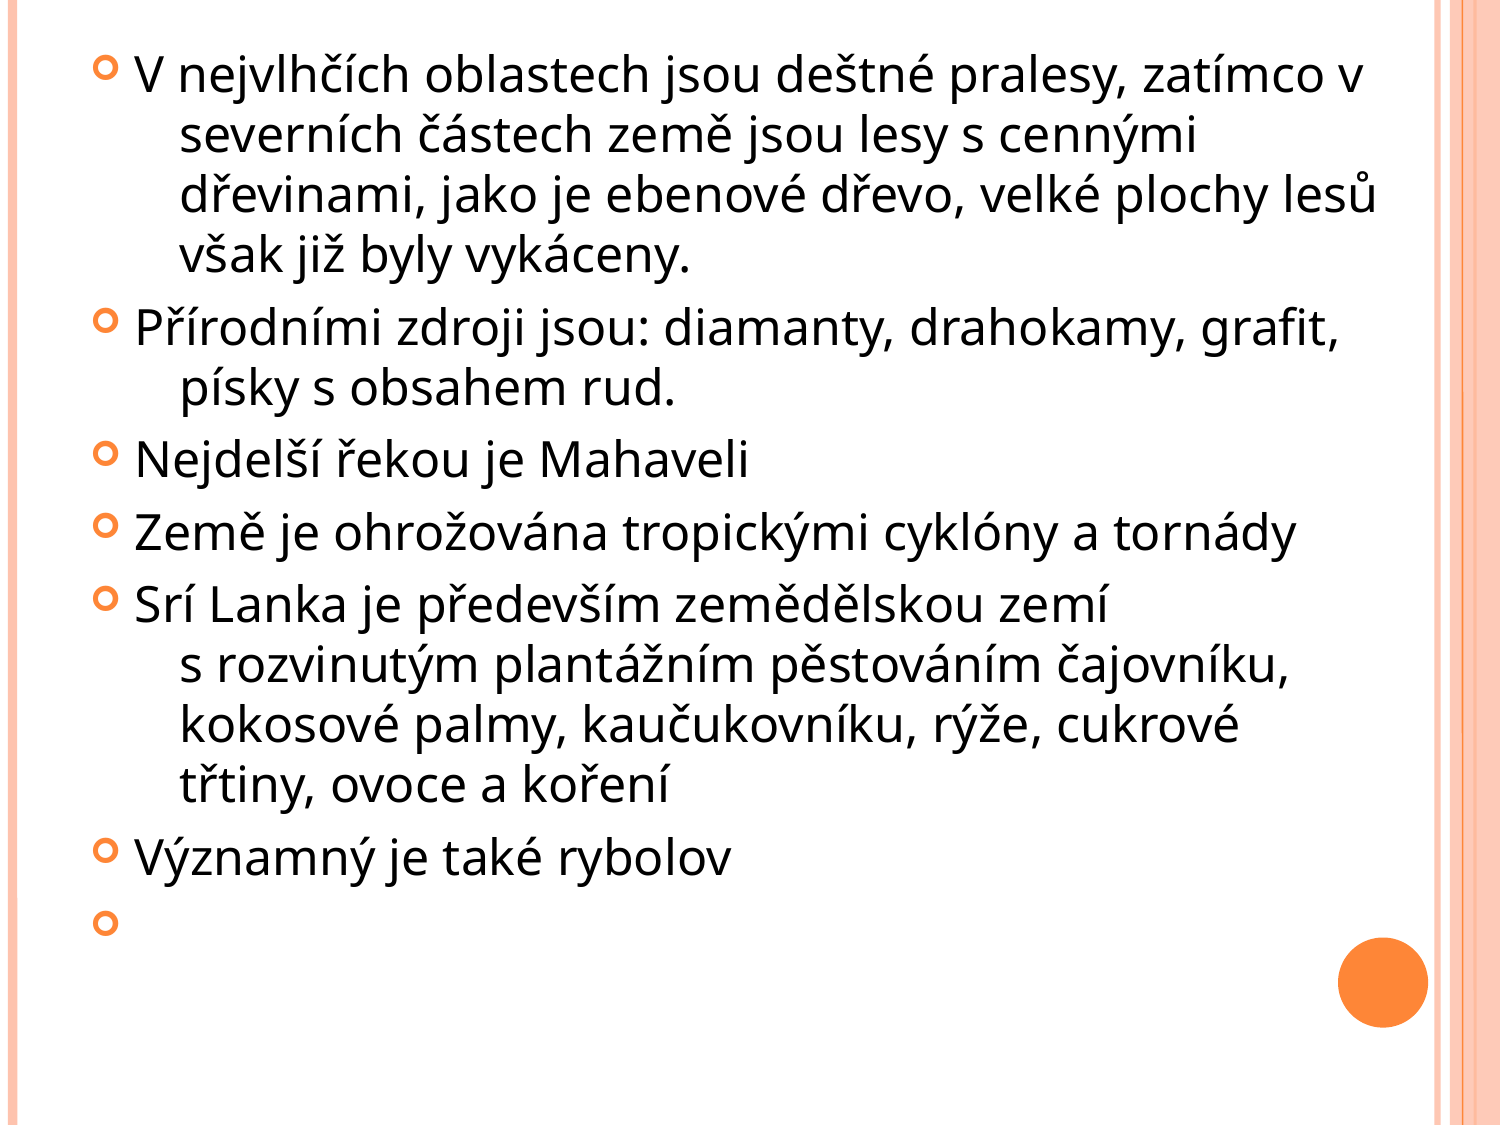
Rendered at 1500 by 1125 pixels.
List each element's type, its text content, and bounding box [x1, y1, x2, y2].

list V nejvlhčích oblastech jsou deštné pralesy, zatímco v severních částech země jsou lesy s cennými dřevinami, jako je ebenové dřevo, velké plochy lesů však již byly vykáceny. Přírodními zdroji jsou: diamanty, drahokamy, grafit, písky s obsahem rud. Nejdelší řekou je Mahaveli Země je ohrožována tropickými cyklóny a tornády Srí Lanka je především zemědělskou zemí s rozvinutým plantážním pěstováním čajovníku, kokosové palmy, kaučukovníku, rýže, cukrové třtiny, ovoce a koření Významný je také rybolov [75, 35, 1395, 1062]
